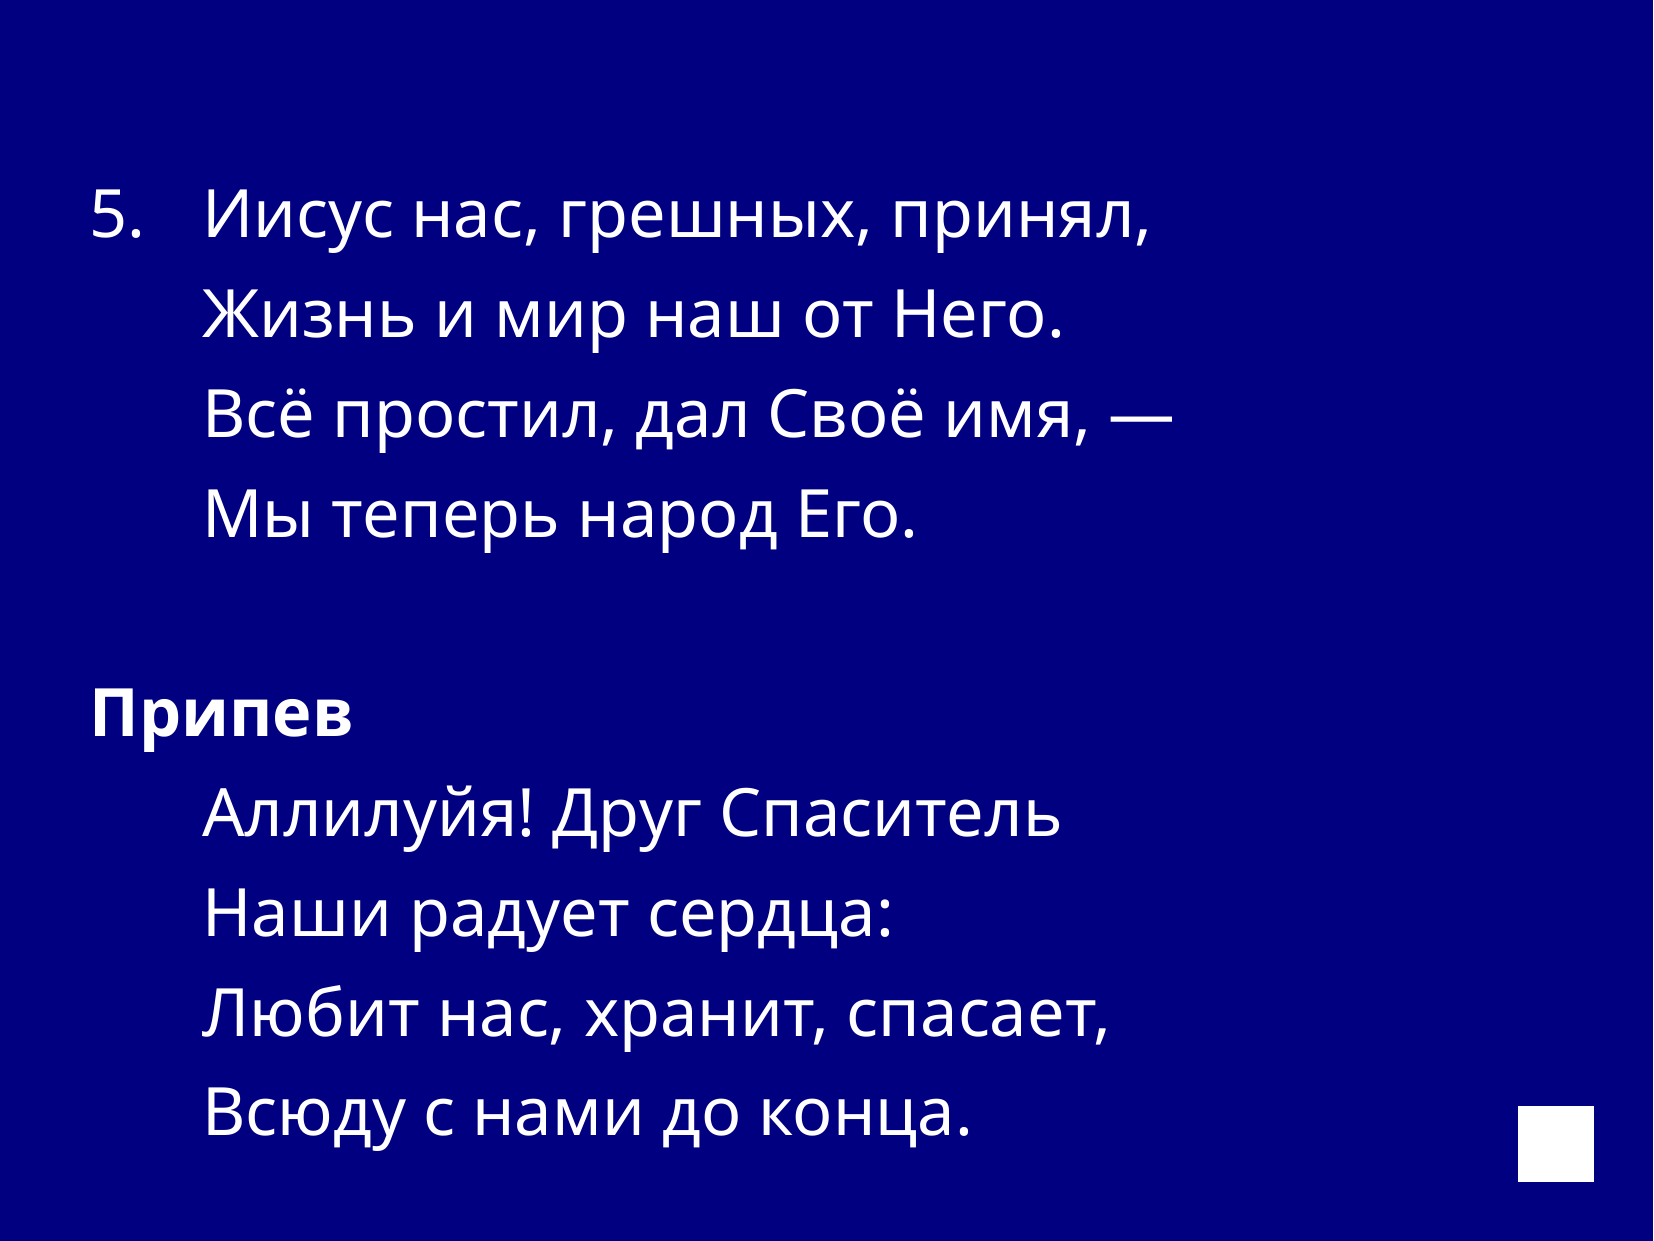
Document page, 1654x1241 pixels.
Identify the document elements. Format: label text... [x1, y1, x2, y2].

text_box 5. Иисус нас, грешных, принял, Жизнь и мир наш от Него. Всё простил, дал Своё имя, ― Мы теперь народ Его. Припев Аллилуйя! Друг Спаситель Наши радует сердца: Любит нас, хранит, спасает, Всюду с нами до конца. [75, 150, 1576, 1163]
text_box [1518, 1106, 1594, 1182]
